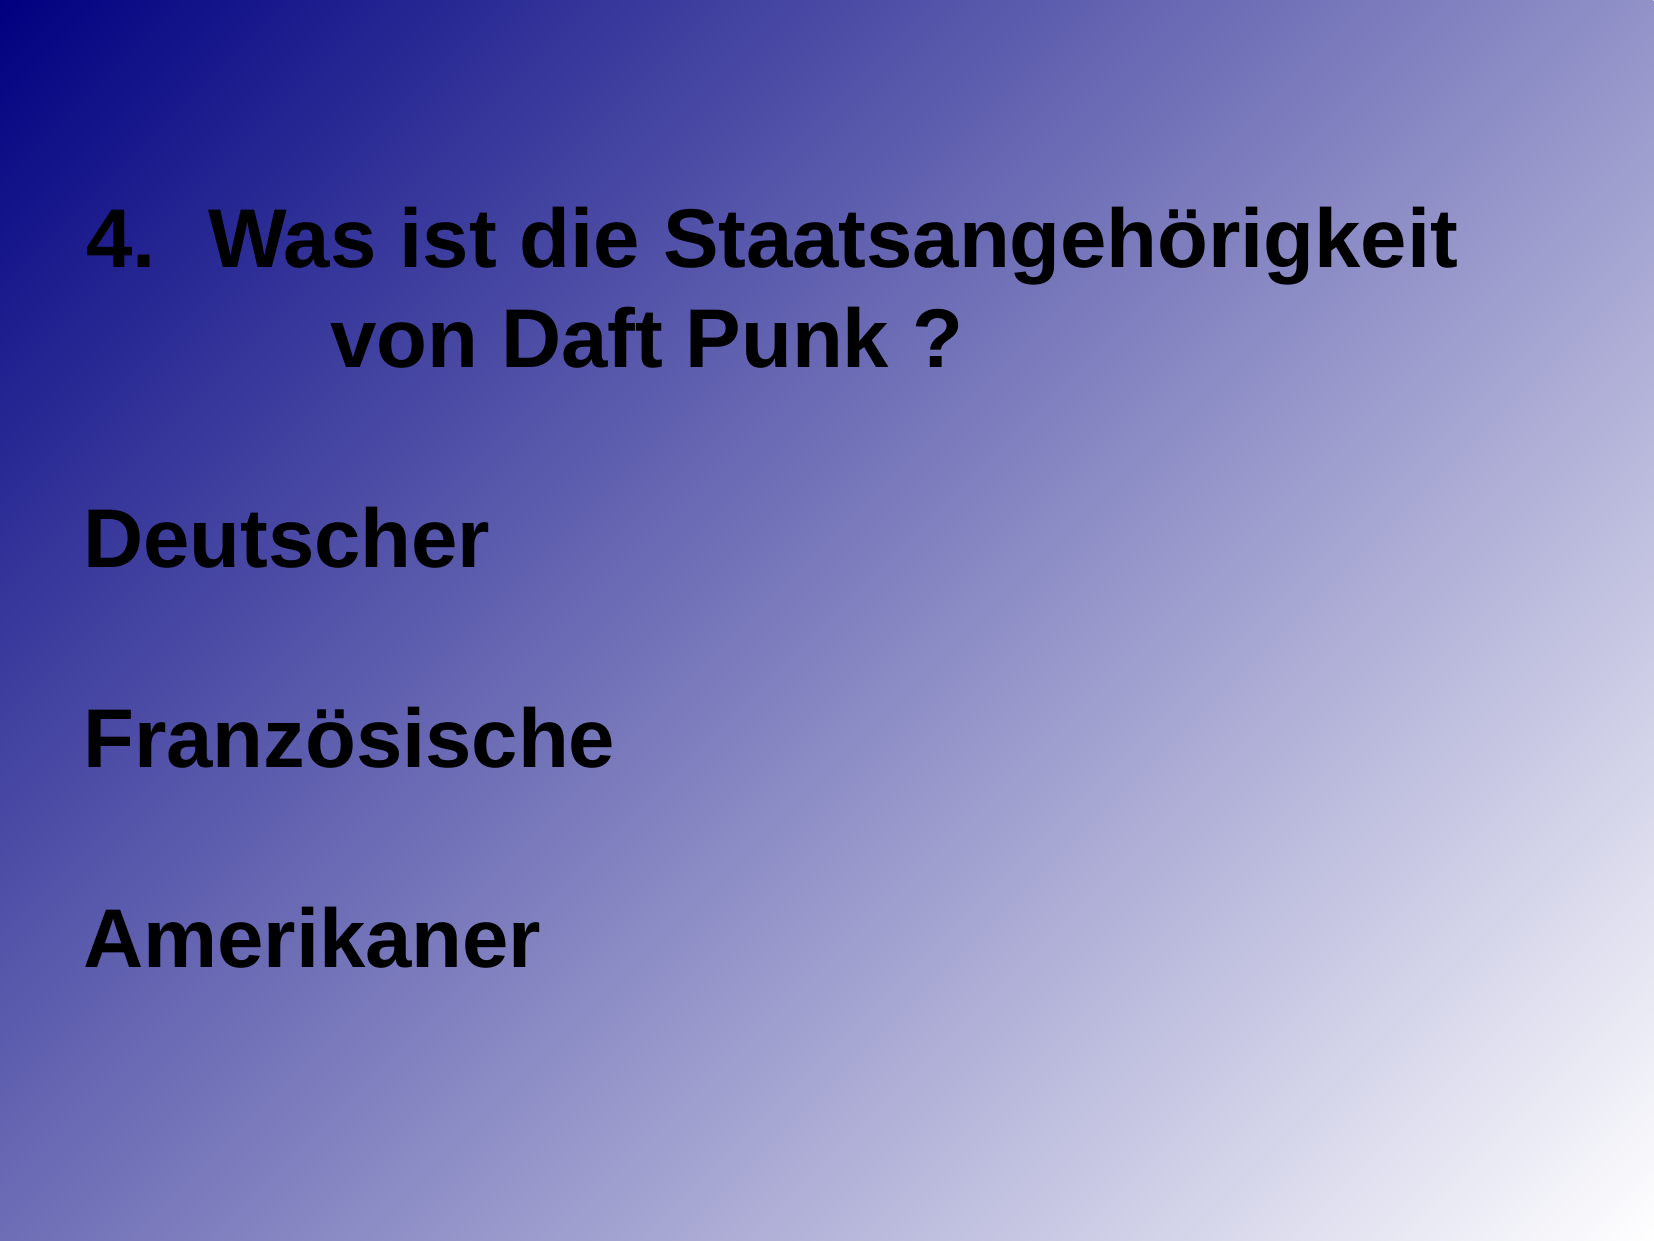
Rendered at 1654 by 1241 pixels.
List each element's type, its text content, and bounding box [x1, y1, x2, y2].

text_box Was ist die Staatsangehörigkeit von Daft Punk ? Deutscher Französische Amerikaner [69, 177, 1625, 992]
